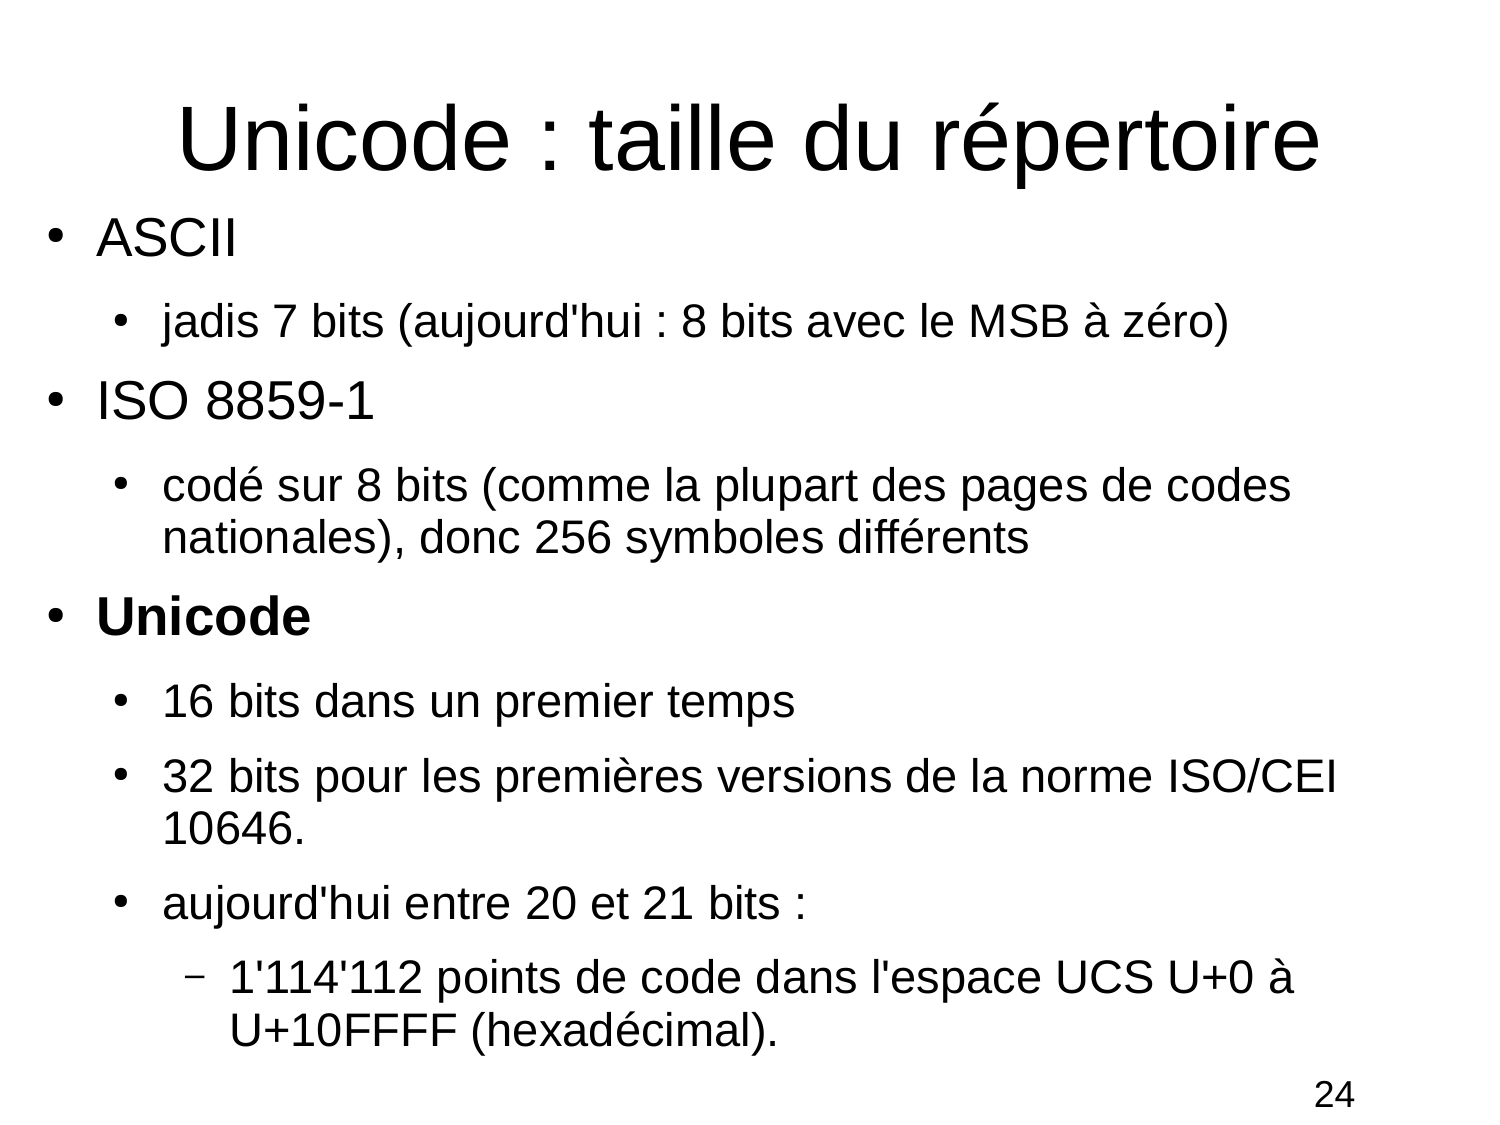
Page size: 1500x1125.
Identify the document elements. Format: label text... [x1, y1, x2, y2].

list ASCII jadis 7 bits (aujourd'hui : 8 bits avec le MSB à zéro) ISO 8859-1 codé sur 8 bits (comme la plupart des pages de codes nationales), donc 256 symboles différents Unicode 16 bits dans un premier temps 32 bits pour les premières versions de la norme ISO/CEI 10646. aujourd'hui entre 20 et 21 bits : 1'114'112 points de code dans l'espace UCS U+0 à U+10FFFF (hexadécimal). [29, 206, 1425, 1063]
title Unicode : taille du répertoire [75, 45, 1425, 206]
